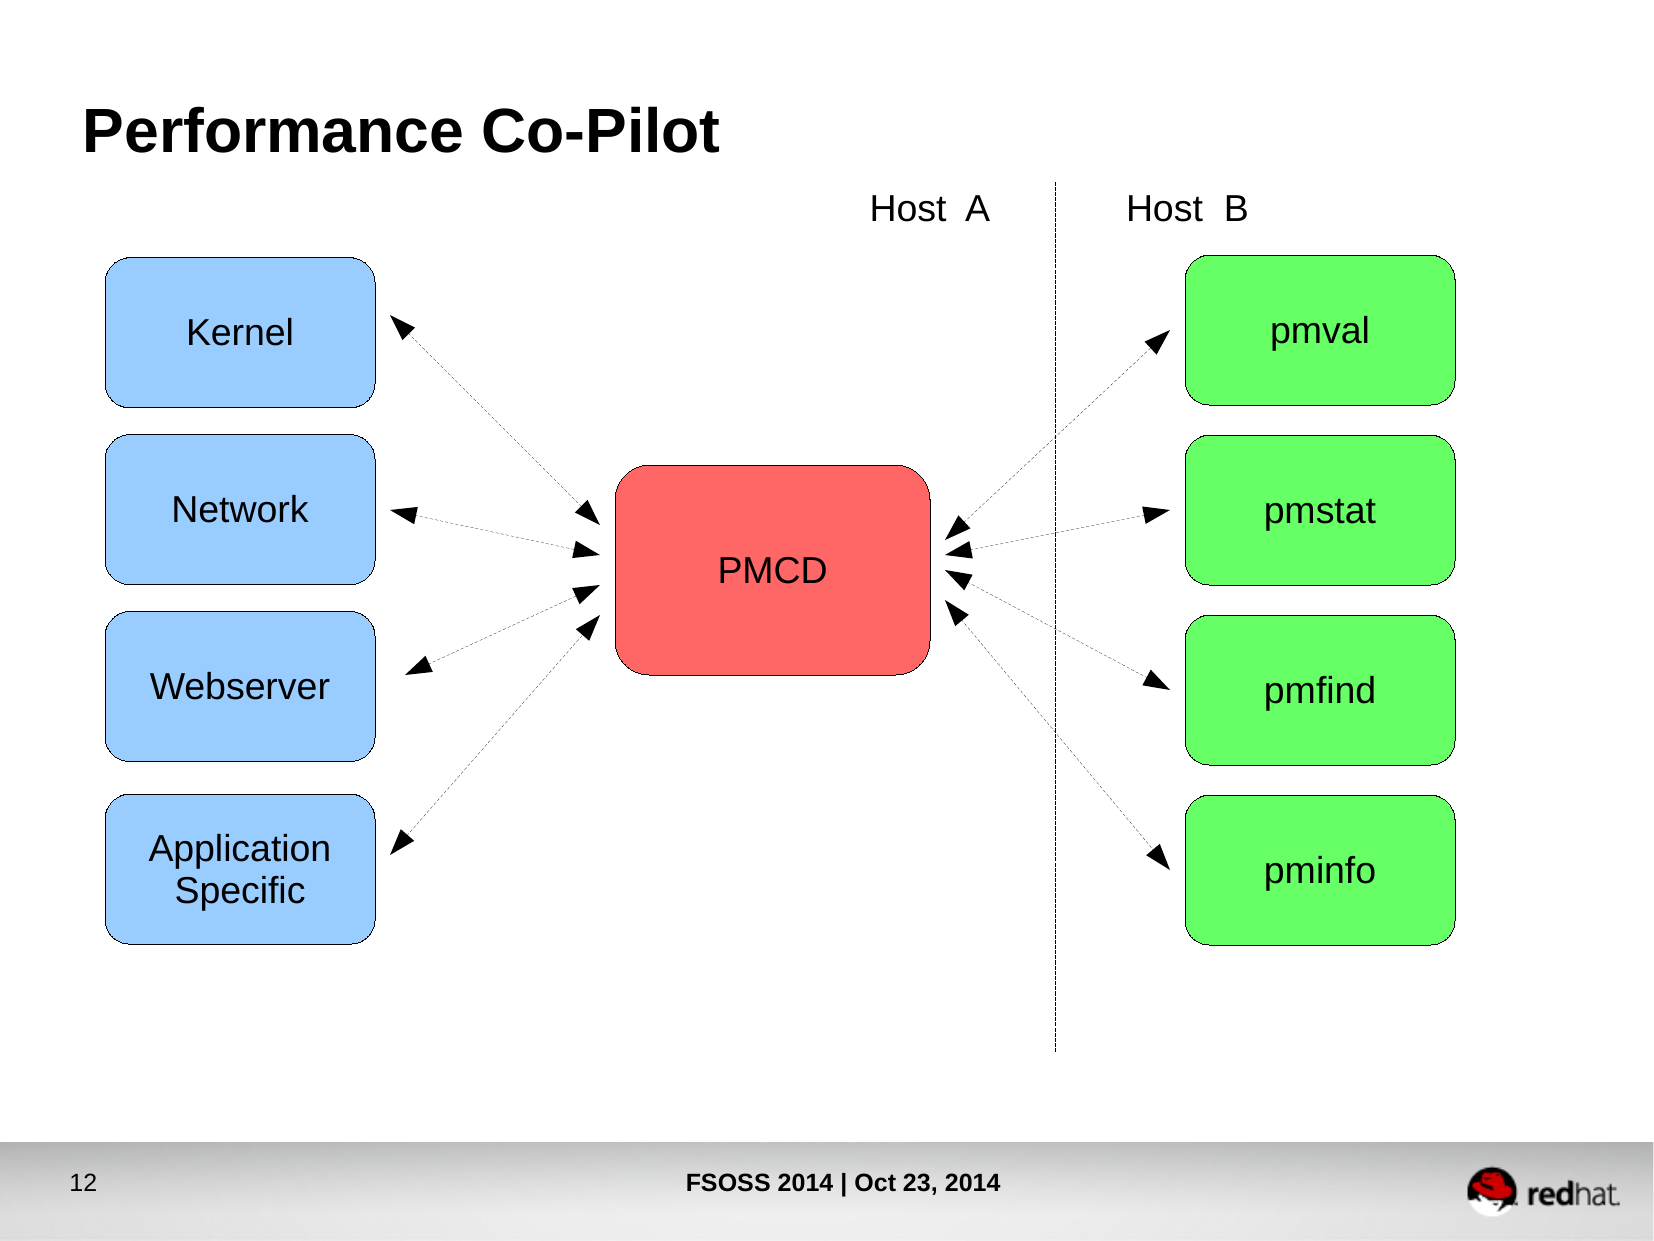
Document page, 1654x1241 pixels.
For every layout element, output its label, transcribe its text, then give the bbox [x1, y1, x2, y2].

text_box Application Specific [105, 794, 376, 945]
text_box Host B [1111, 180, 1307, 237]
text_box pminfo [1185, 795, 1456, 946]
text_box pmval [1185, 255, 1456, 406]
text_box pmfind [1185, 615, 1456, 766]
title Performance Co-Pilot [82, 37, 1571, 226]
text_box Kernel [105, 257, 376, 408]
text_box Webserver [105, 611, 376, 762]
text_box pmstat [1185, 435, 1456, 586]
picture [0, 1142, 1654, 1241]
text_box Host A [810, 180, 1006, 237]
text_box PMCD [615, 465, 931, 676]
text_box Network [105, 434, 376, 585]
